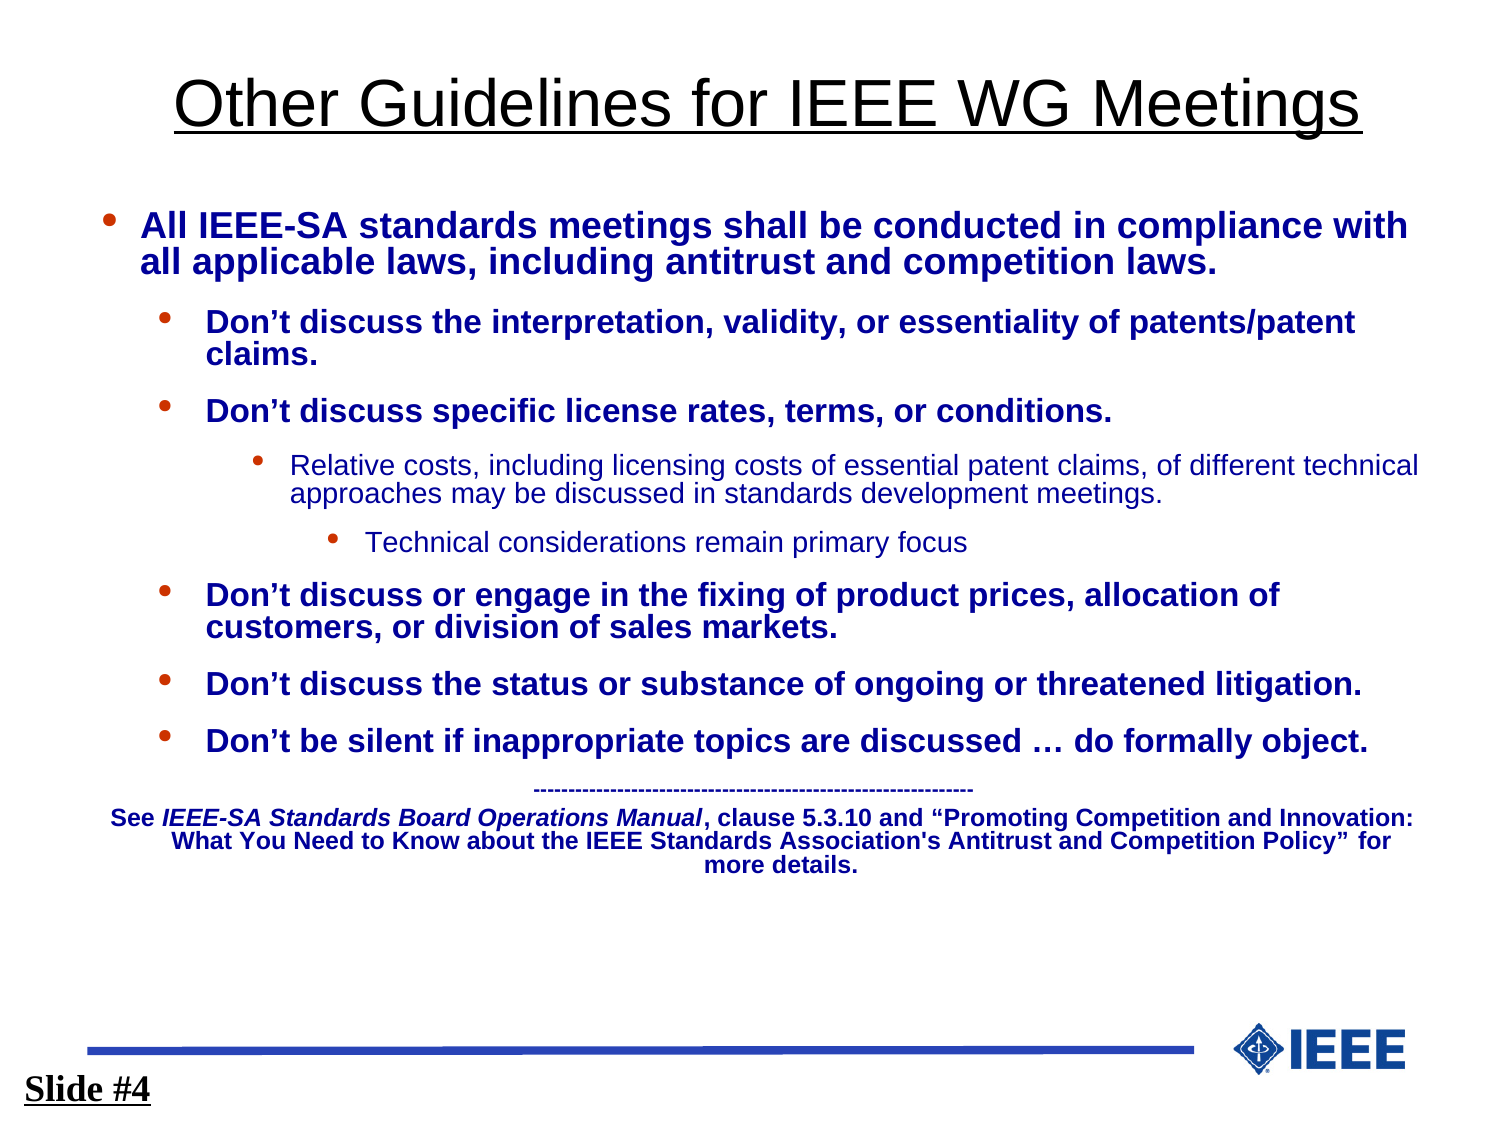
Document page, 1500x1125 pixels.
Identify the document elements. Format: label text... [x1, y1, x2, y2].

picture [1230, 1026, 1406, 1076]
title Other Guidelines for IEEE WG Meetings [62, 49, 1450, 150]
text_box All IEEE-SA standards meetings shall be conducted in compliance with all applicable laws, including antitrust and competition laws. Don’t discuss the interpretation, validity, or essentiality of patents/patent claims. Don’t discuss specific license rates, terms, or conditions. Relative costs, including licensing costs of essential patent claims, of different technical approaches may be discussed in standards development meetings. Technical considerations remain primary focus Don’t discuss or engage in the fixing of product prices, allocation of customers, or division of sales markets. Don’t discuss the status or substance of ongoing or threatened litigation. Don’t be silent if inappropriate topics are discussed … do formally object. --------------------------------------------------------------- See IEEE-SA Standards Board Operations Manual, clause 5.3.10 and “Promoting Competition and Innovation: What You Need to Know about the IEEE Standards Association's Antitrust and Competition Policy” for more details. [87, 174, 1438, 1026]
text_box Slide #4 [9, 1056, 166, 1117]
